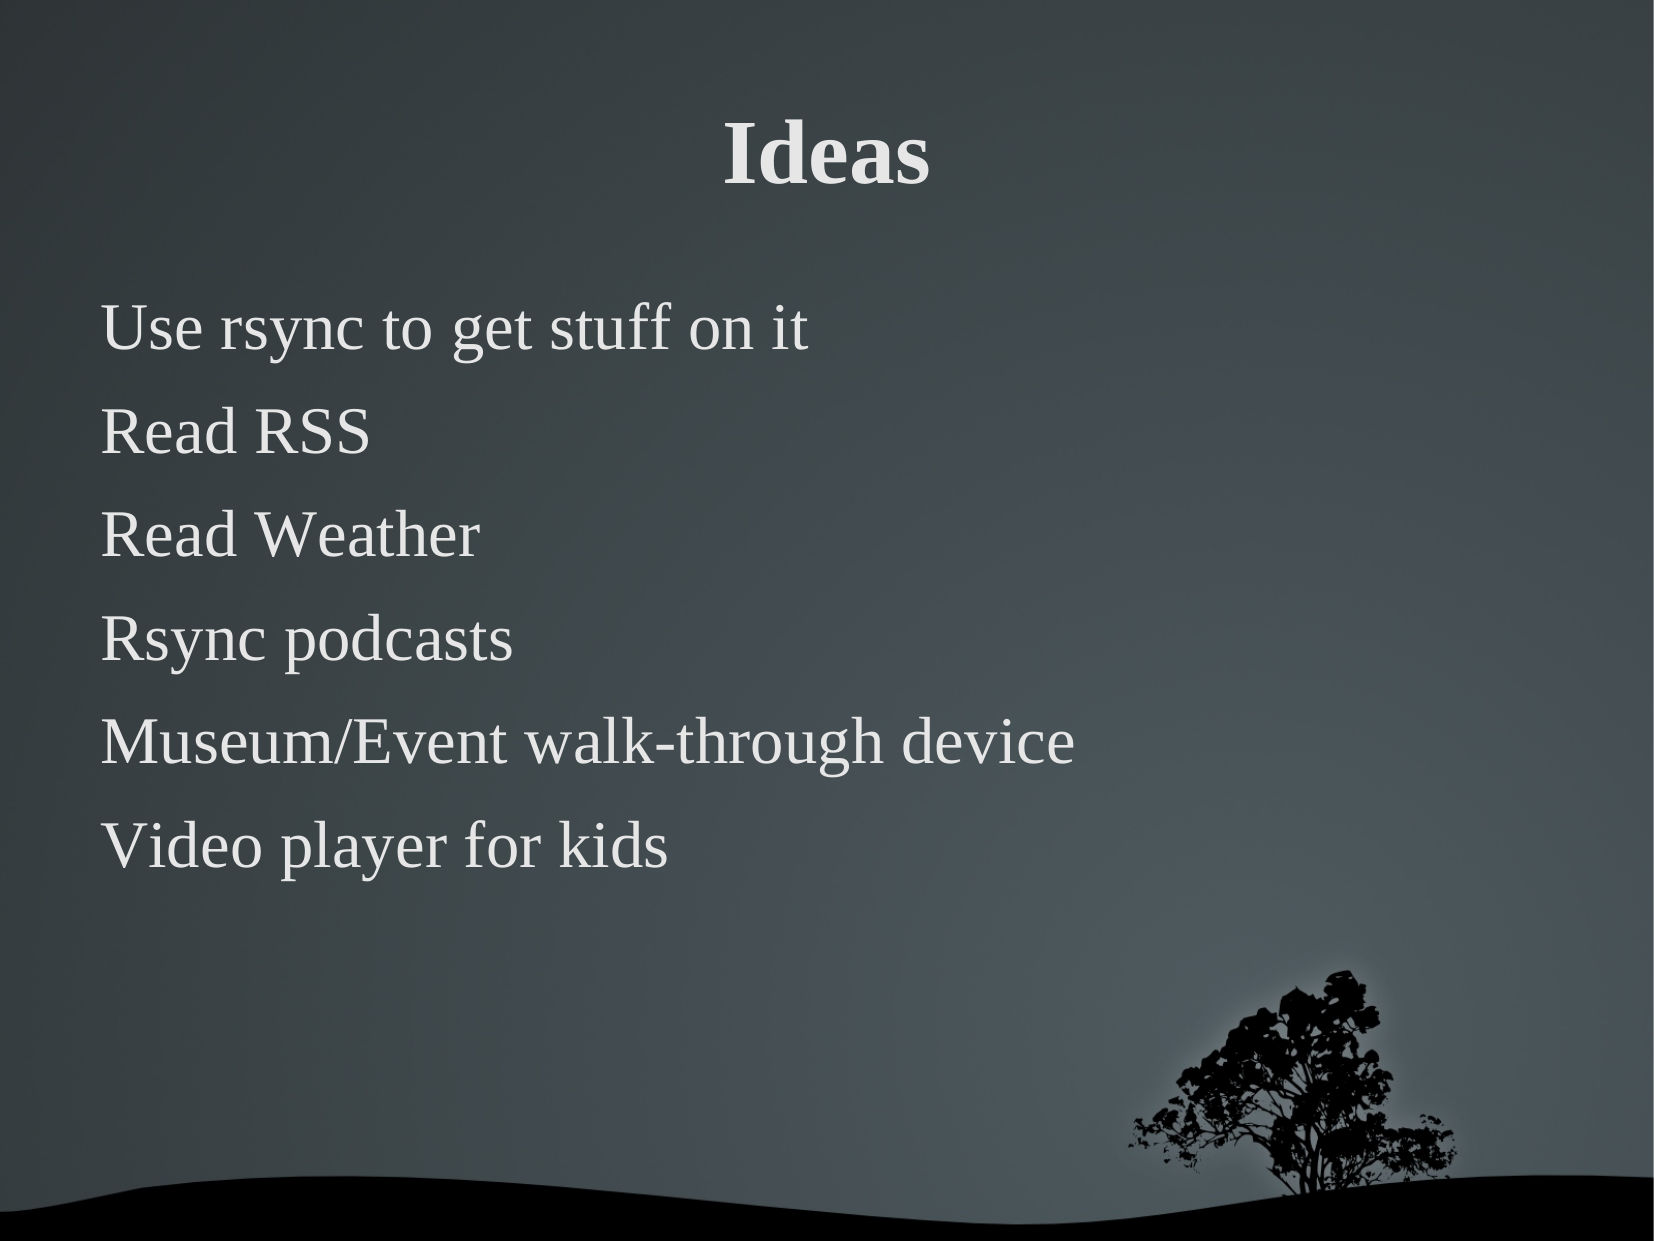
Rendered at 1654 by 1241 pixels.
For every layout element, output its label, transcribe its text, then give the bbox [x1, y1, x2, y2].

picture [0, 0, 1654, 1241]
title Ideas [82, 56, 1571, 250]
list Use rsync to get stuff on it Read RSS Read Weather Rsync podcasts Museum/Event walk-through device Video player for kids [82, 290, 1571, 1094]
